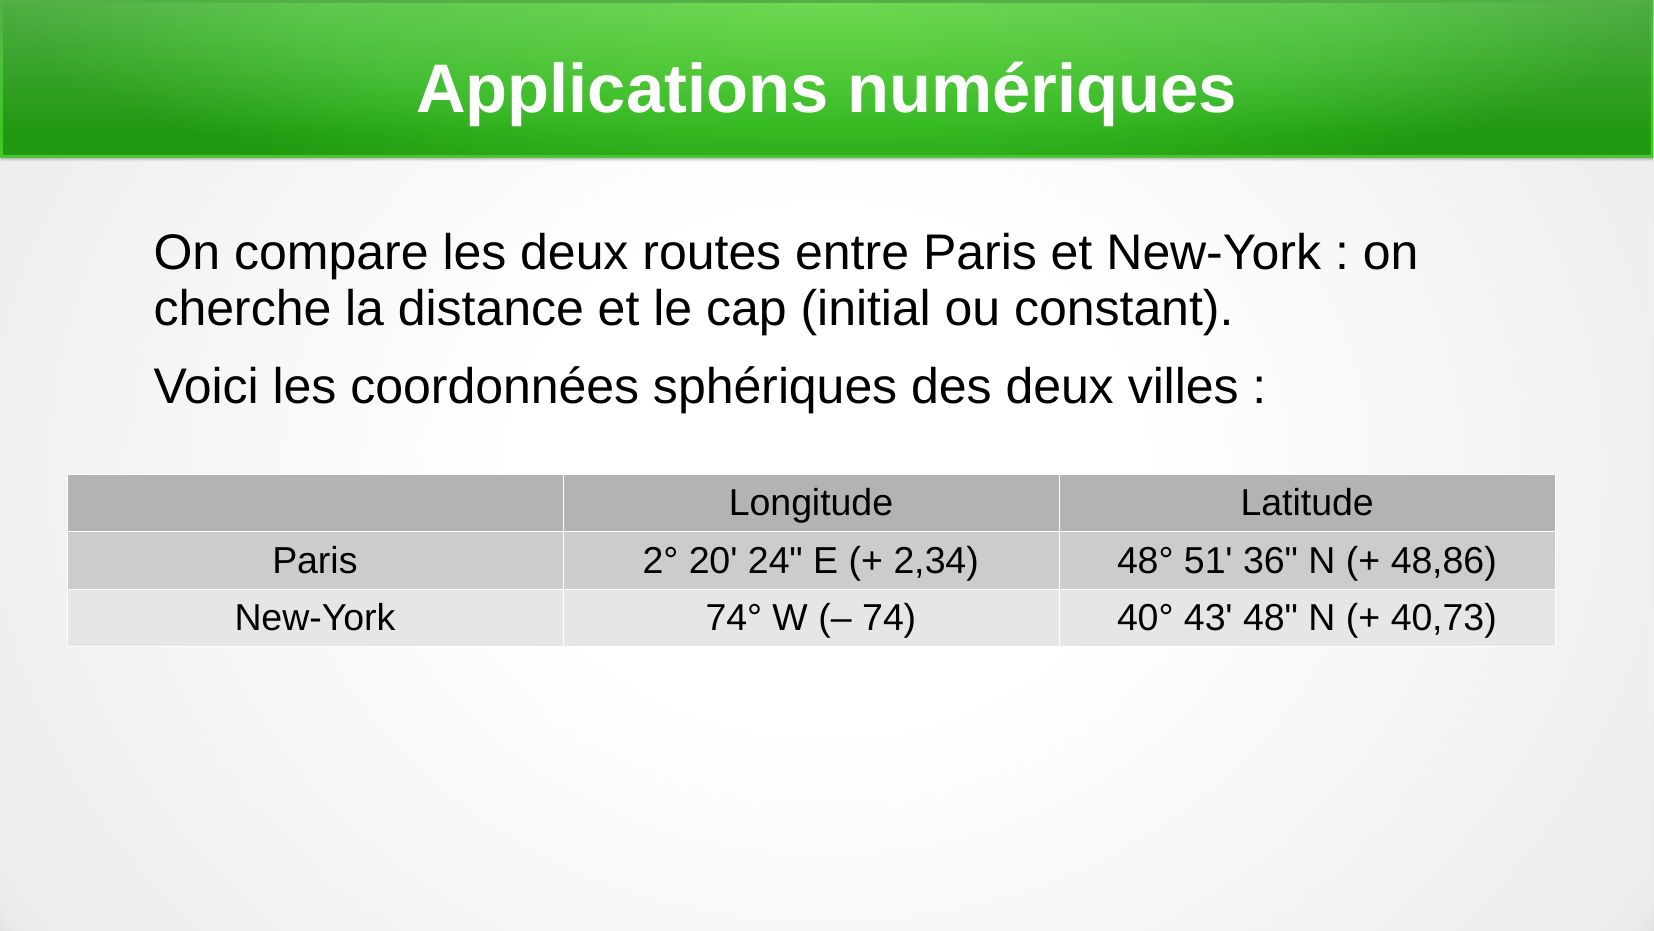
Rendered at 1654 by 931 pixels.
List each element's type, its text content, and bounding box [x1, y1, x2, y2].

table_cell 74° W (– 74) [564, 590, 1059, 646]
table_cell 48° 51' 36" N (+ 48,86) [1060, 532, 1555, 589]
table_header Latitude [1060, 475, 1555, 531]
table_cell New-York [68, 590, 563, 646]
table_cell Paris [68, 532, 563, 589]
table_cell 40° 43' 48" N (+ 40,73) [1060, 590, 1555, 646]
table_header Longitude [564, 475, 1059, 531]
list On compare les deux routes entre Paris et New-York : on cherche la distance et le cap (initial ou constant). Voici les coordonnées sphériques des deux villes : [82, 224, 1571, 764]
table_header [68, 475, 563, 531]
title Applications numériques [82, 35, 1571, 142]
table_cell 2° 20' 24" E (+ 2,34) [564, 532, 1059, 589]
